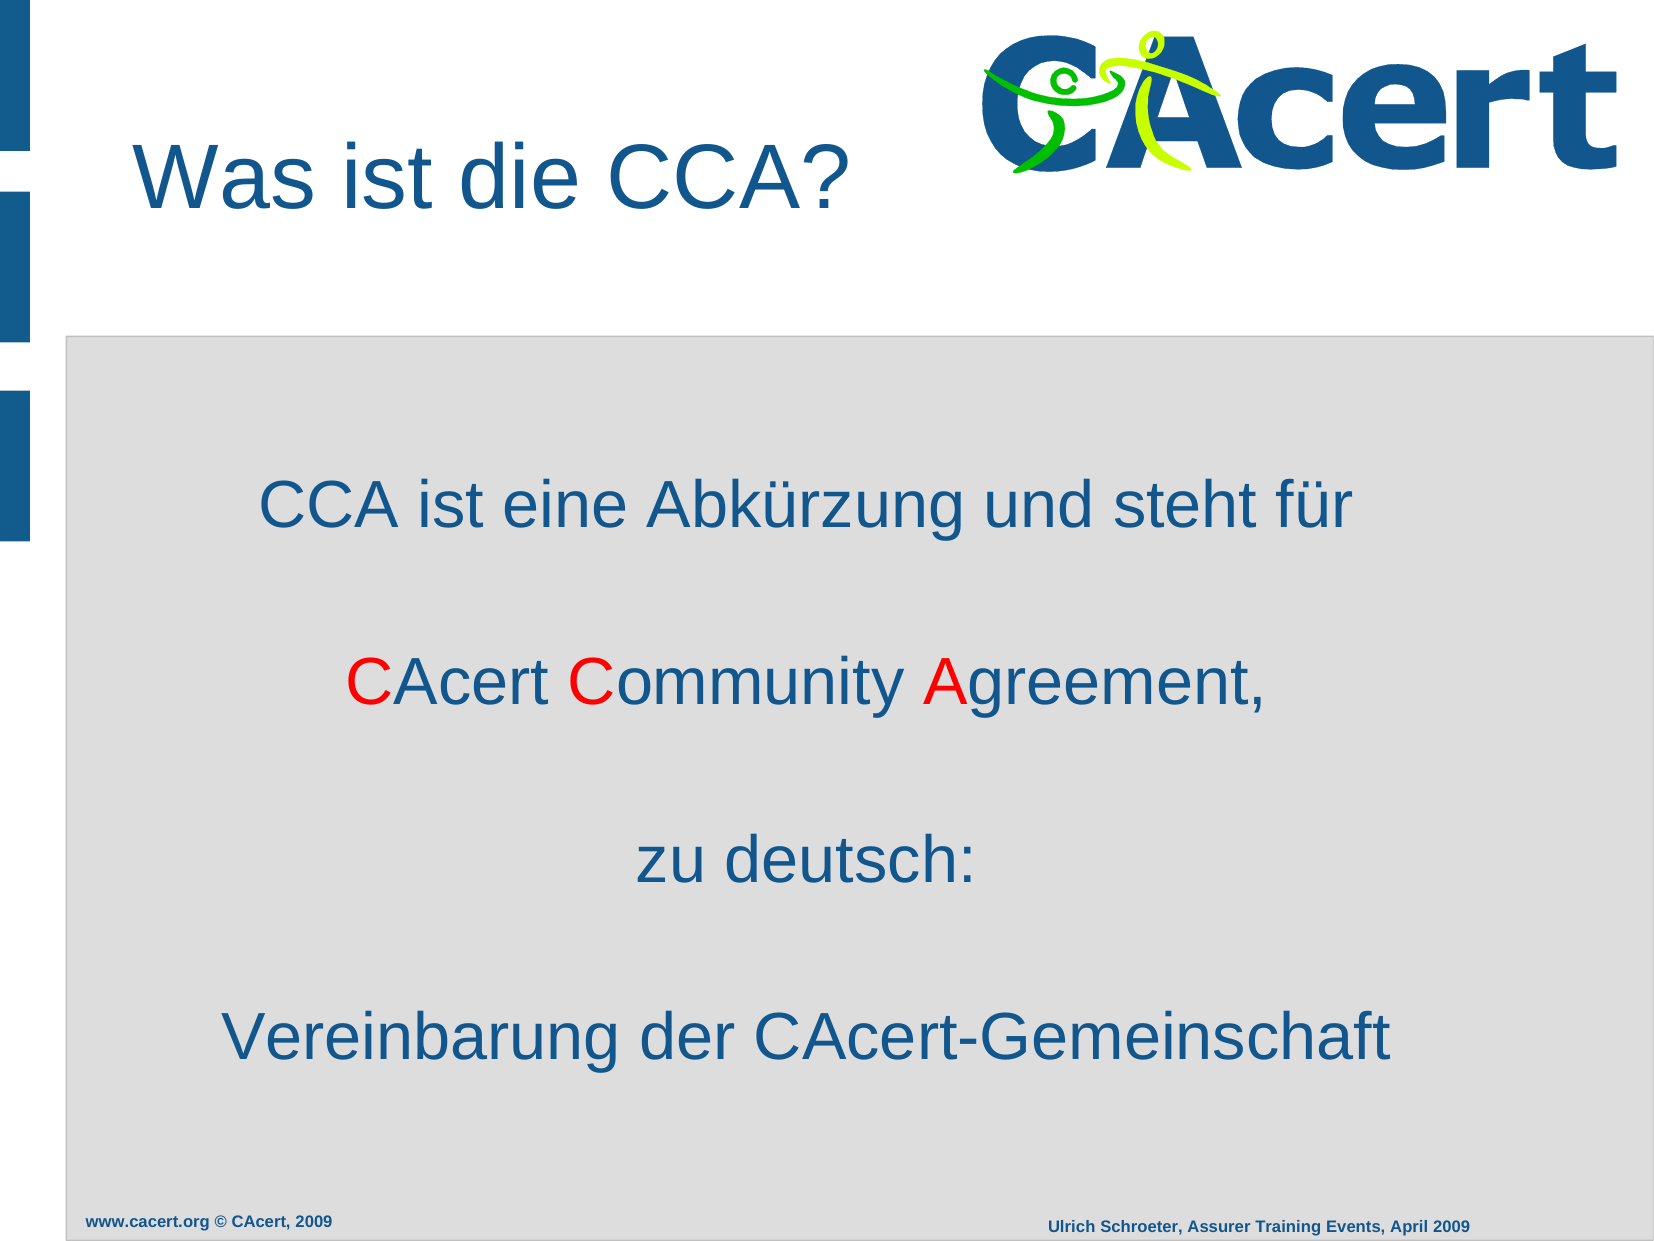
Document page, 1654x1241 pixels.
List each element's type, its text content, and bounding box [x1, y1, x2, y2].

text_box CCA ist eine Abkürzung und steht für CAcert Community Agreement, zu deutsch: Vereinbarung der CAcert-Gemeinschaft [206, 445, 1407, 1082]
text_box Was ist die CCA? [118, 118, 868, 236]
